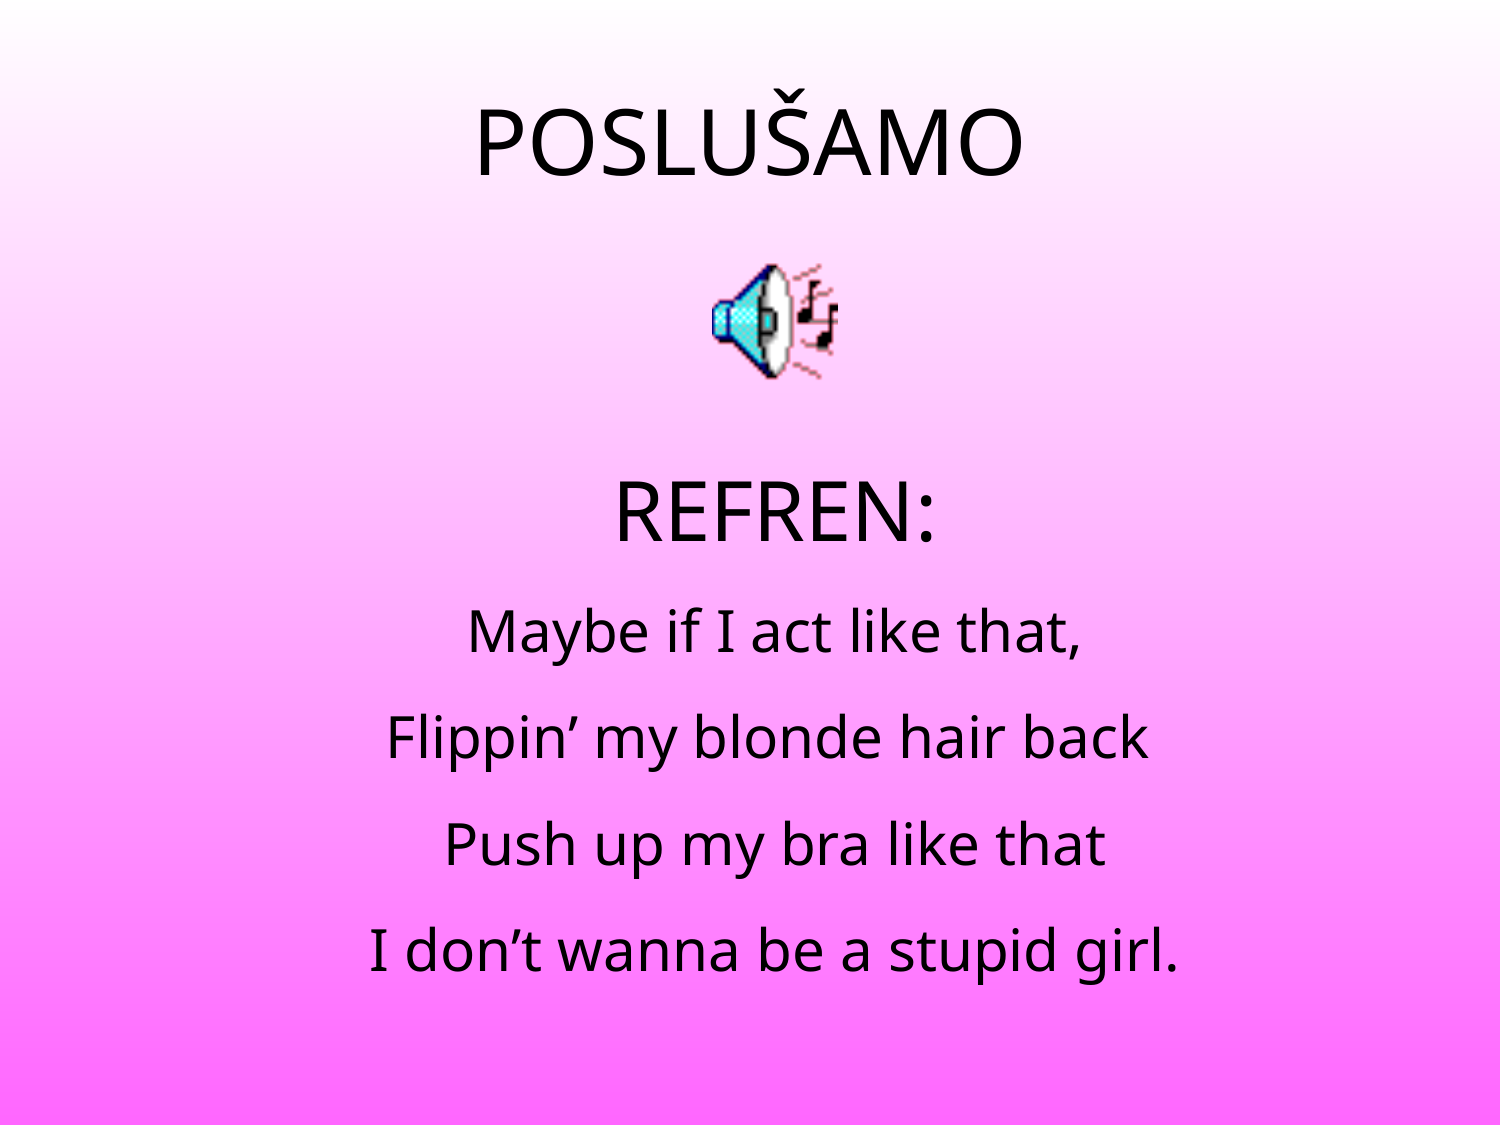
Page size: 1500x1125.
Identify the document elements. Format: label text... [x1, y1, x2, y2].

title POSLUŠAMO [75, 45, 1425, 233]
list REFREN: Maybe if I act like that, Flippin’ my blonde hair back Push up my bra like that I don’t wanna be a stupid girl. [99, 450, 1450, 988]
picture [712, 262, 838, 388]
